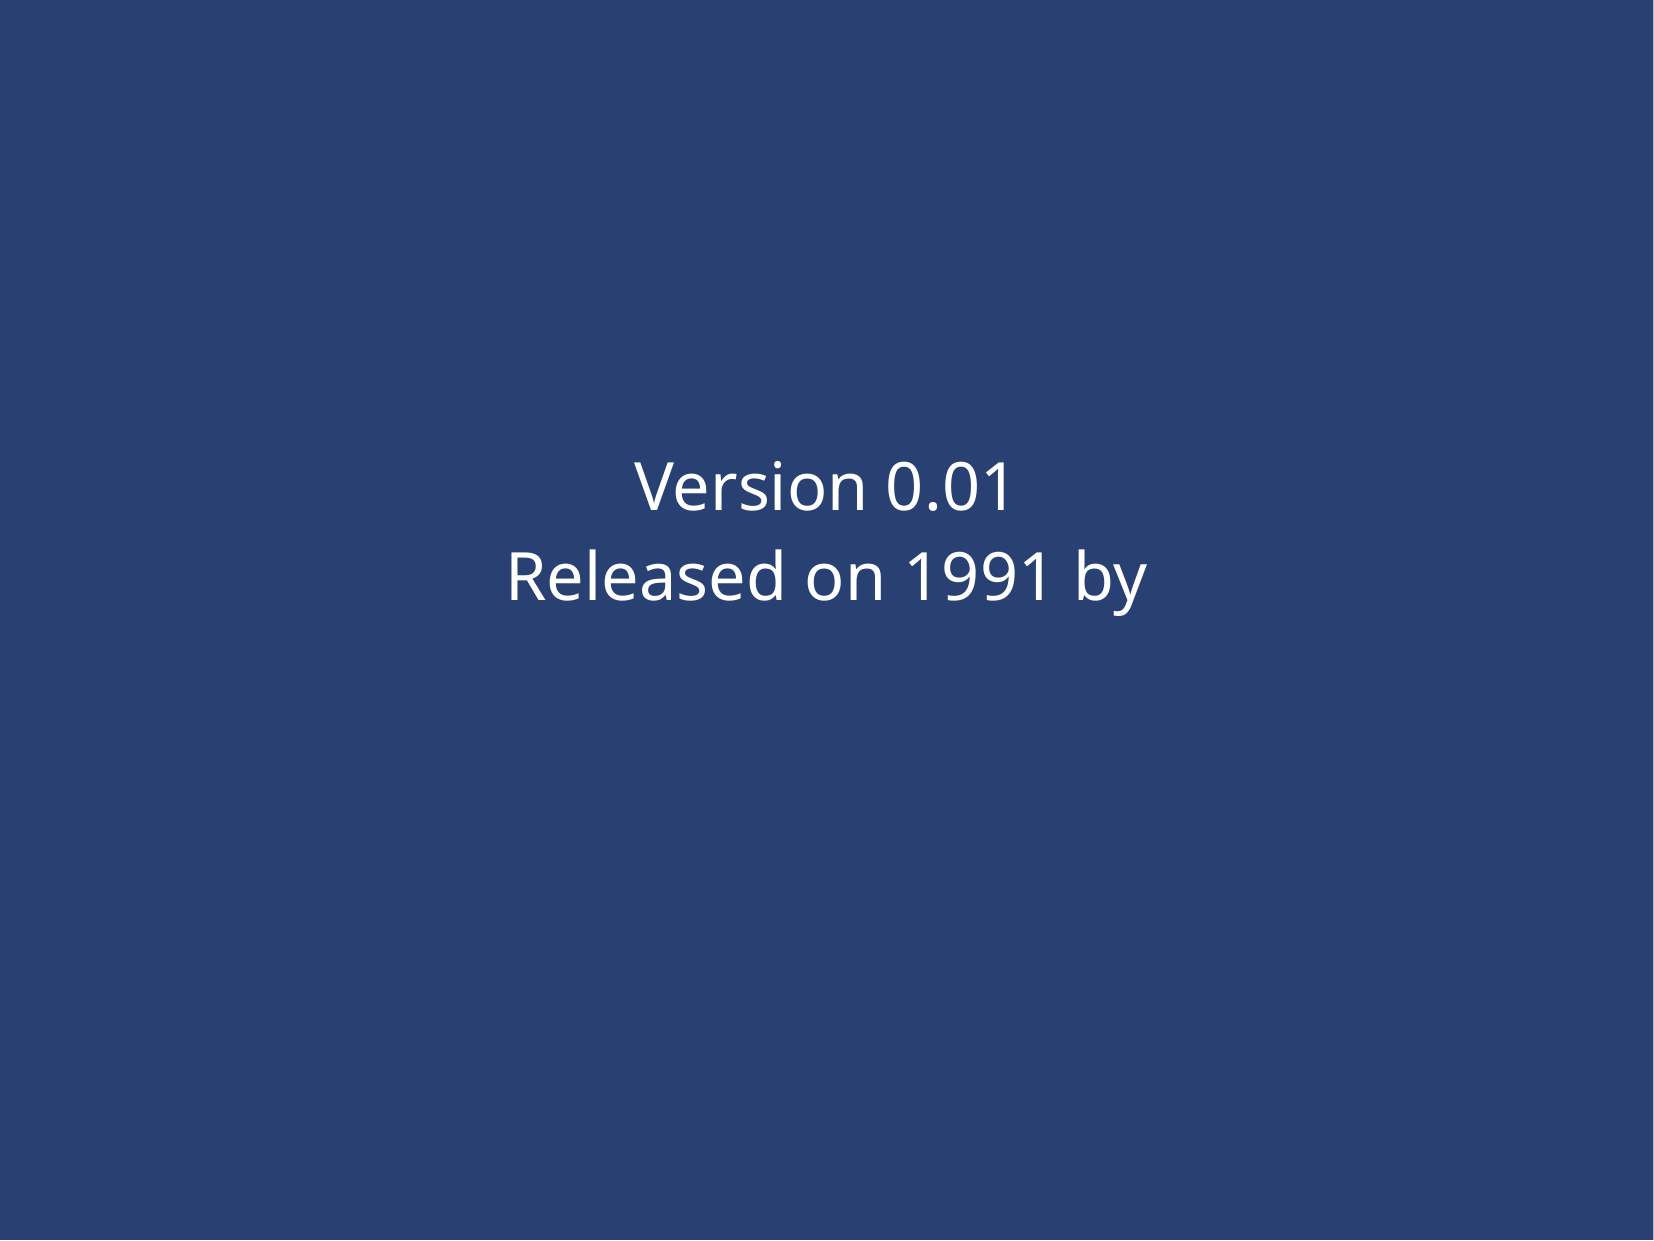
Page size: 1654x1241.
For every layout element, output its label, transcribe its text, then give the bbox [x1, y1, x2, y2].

subtitle Version 0.01 Released on 1991 by [82, 49, 1571, 1109]
